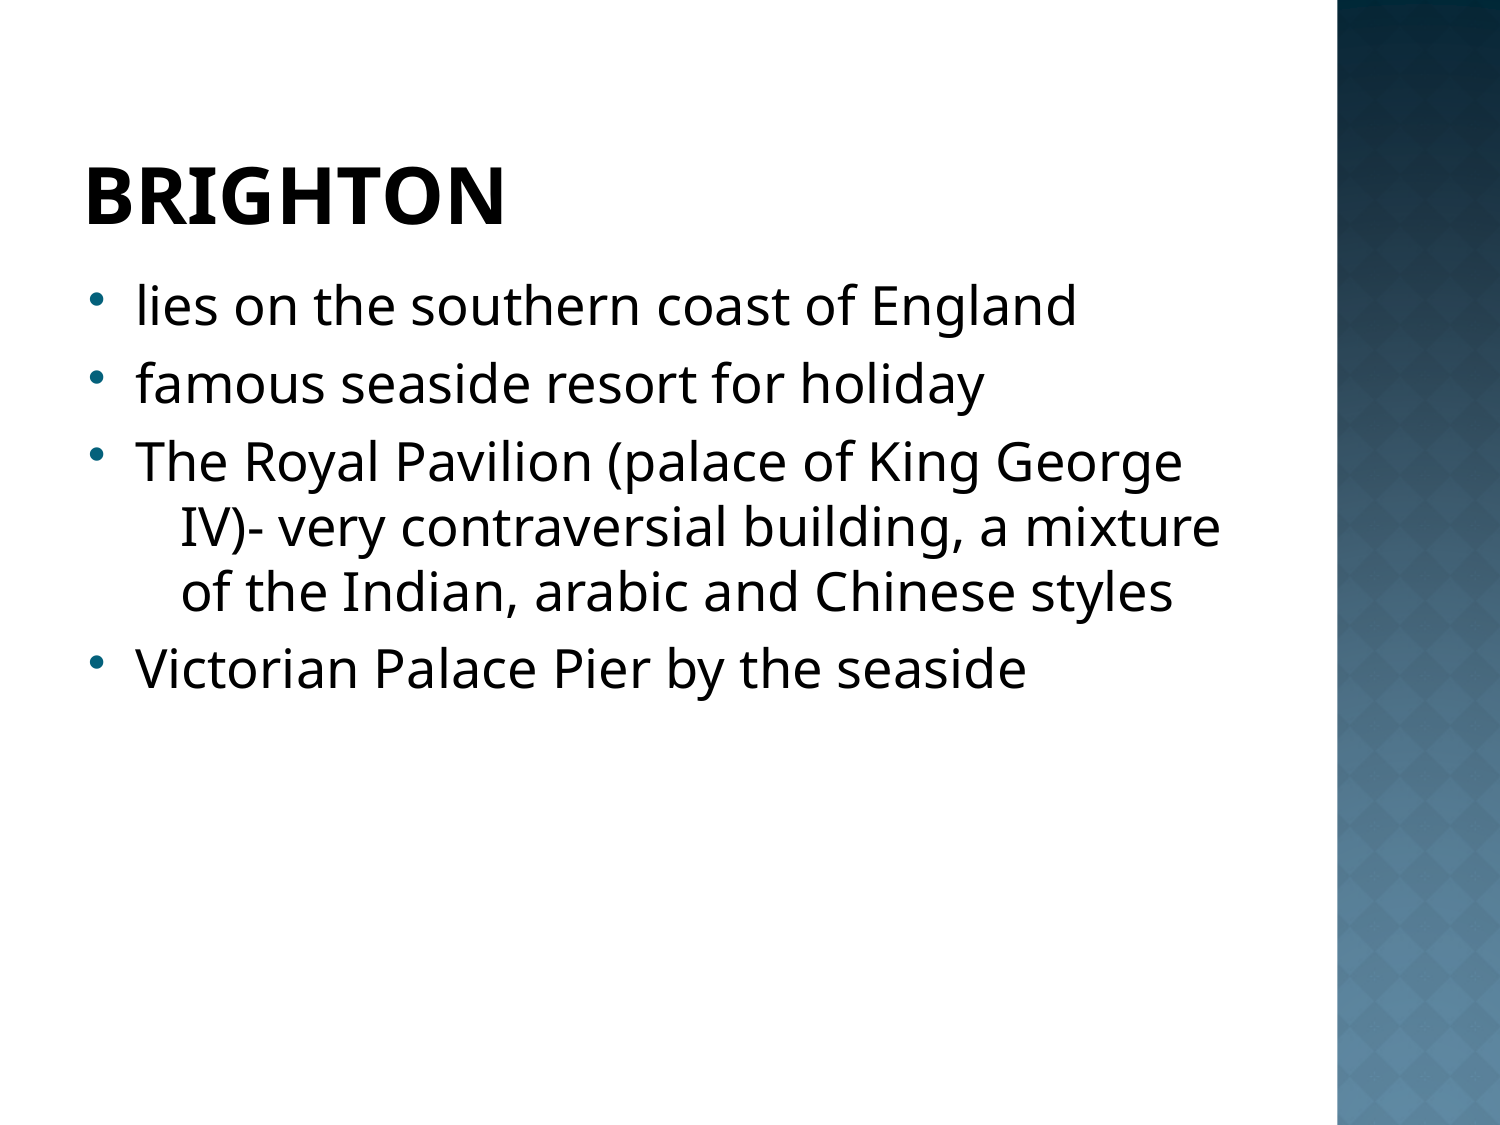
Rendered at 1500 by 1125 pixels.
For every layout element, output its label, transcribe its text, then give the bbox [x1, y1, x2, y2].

list lies on the southern coast of England famous seaside resort for holiday The Royal Pavilion (palace of King George IV)- very contraversial building, a mixture of the Indian, arabic and Chinese styles Victorian Palace Pier by the seaside [75, 264, 1263, 1060]
title BRIGHTON [75, 52, 1263, 240]
